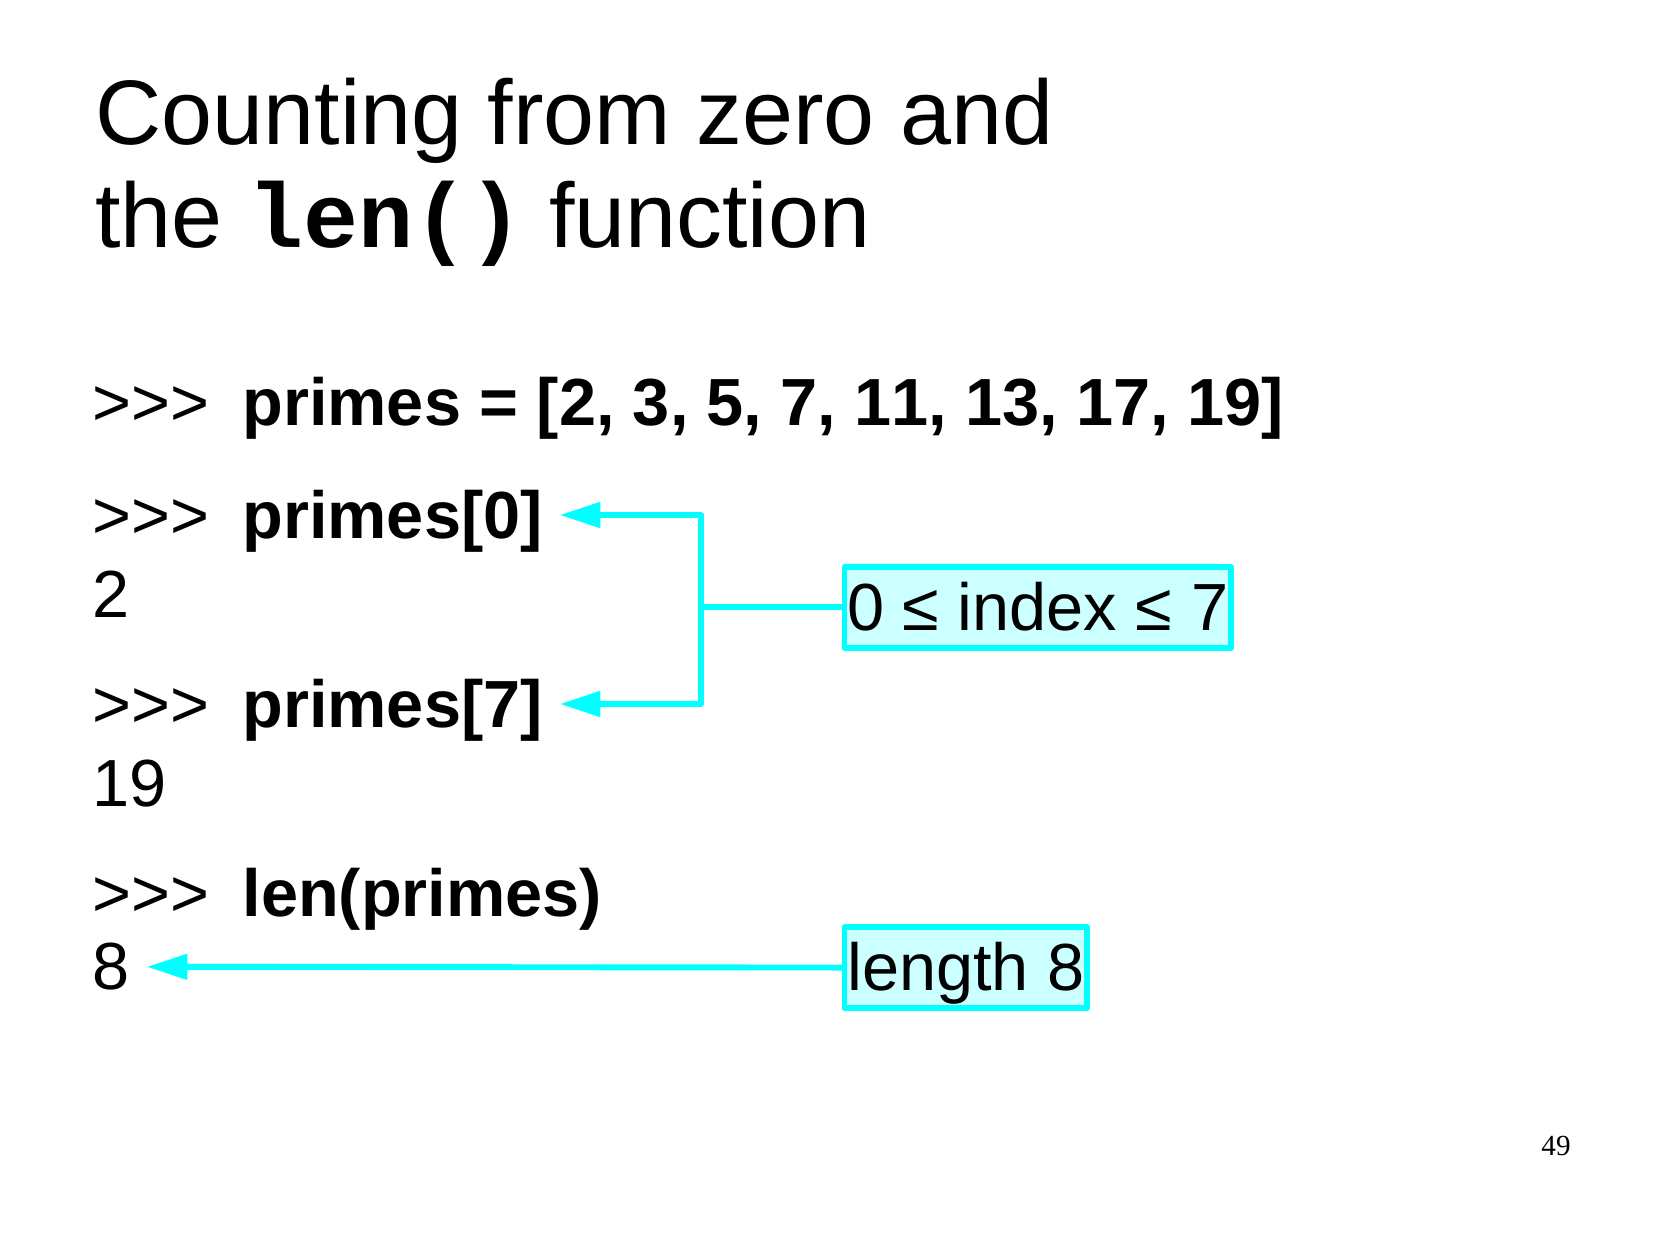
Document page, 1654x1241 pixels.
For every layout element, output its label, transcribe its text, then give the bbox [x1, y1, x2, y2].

text_box length 8 [844, 927, 1088, 1008]
text_box 2 [75, 546, 148, 643]
text_box >>> [75, 355, 225, 451]
text_box >>> [75, 656, 225, 752]
text_box 0 ≤ index ≤ 7 [844, 566, 1232, 648]
text_box 19 [75, 735, 185, 832]
text_box >>> [75, 845, 225, 941]
text_box primes[0] [225, 467, 561, 563]
text_box primes = [2, 3, 5, 7, 11, 13, 17, 19] [225, 355, 1303, 451]
text_box >>> [75, 467, 225, 563]
text_box 8 [75, 919, 148, 1015]
text_box primes[7] [225, 656, 561, 752]
text_box len(primes) [225, 845, 620, 941]
text_box Counting from zero and the len() function [92, 59, 1058, 279]
